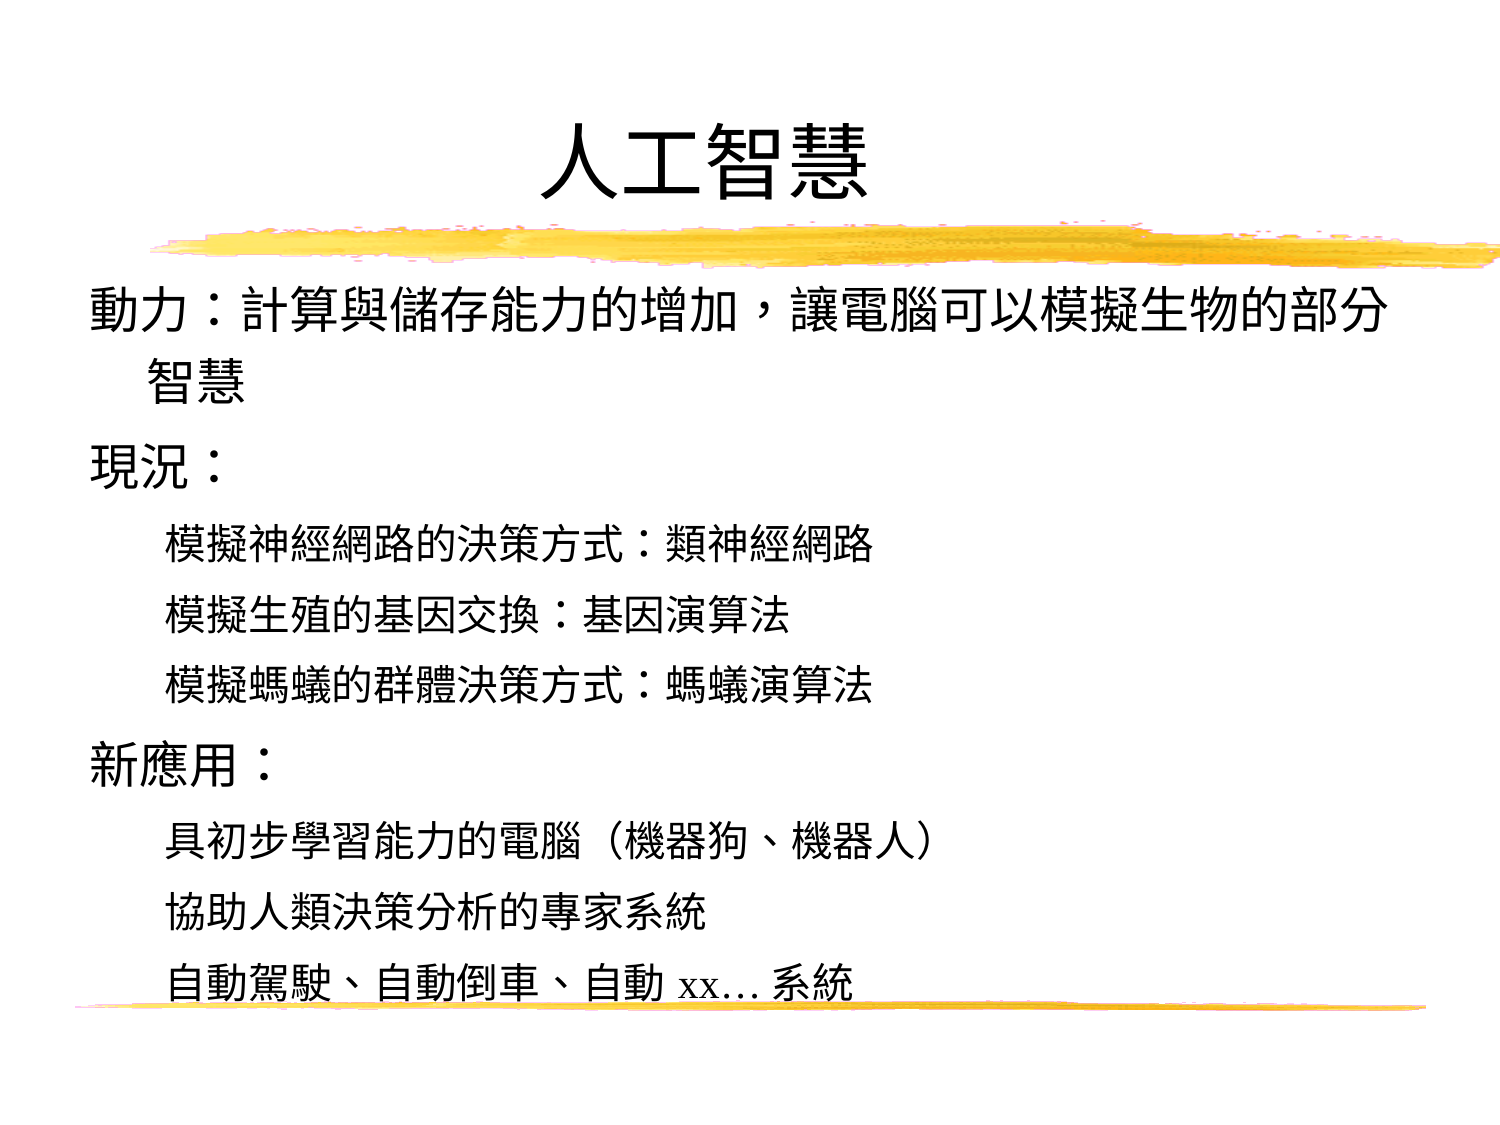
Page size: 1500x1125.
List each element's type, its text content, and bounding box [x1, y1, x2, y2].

list 動力：計算與儲存能力的增加，讓電腦可以模擬生物的部分智慧 現況： 模擬神經網路的決策方式：類神經網路 模擬生殖的基因交換：基因演算法 模擬螞蟻的群體決策方式：螞蟻演算法 新應用： 具初步學習能力的電腦（機器狗、機器人） 協助人類決策分析的專家系統 自動駕駛、自動倒車、自動xx…系統 [75, 262, 1426, 1047]
title 人工智慧 [66, 37, 1342, 225]
picture [150, 215, 1500, 279]
